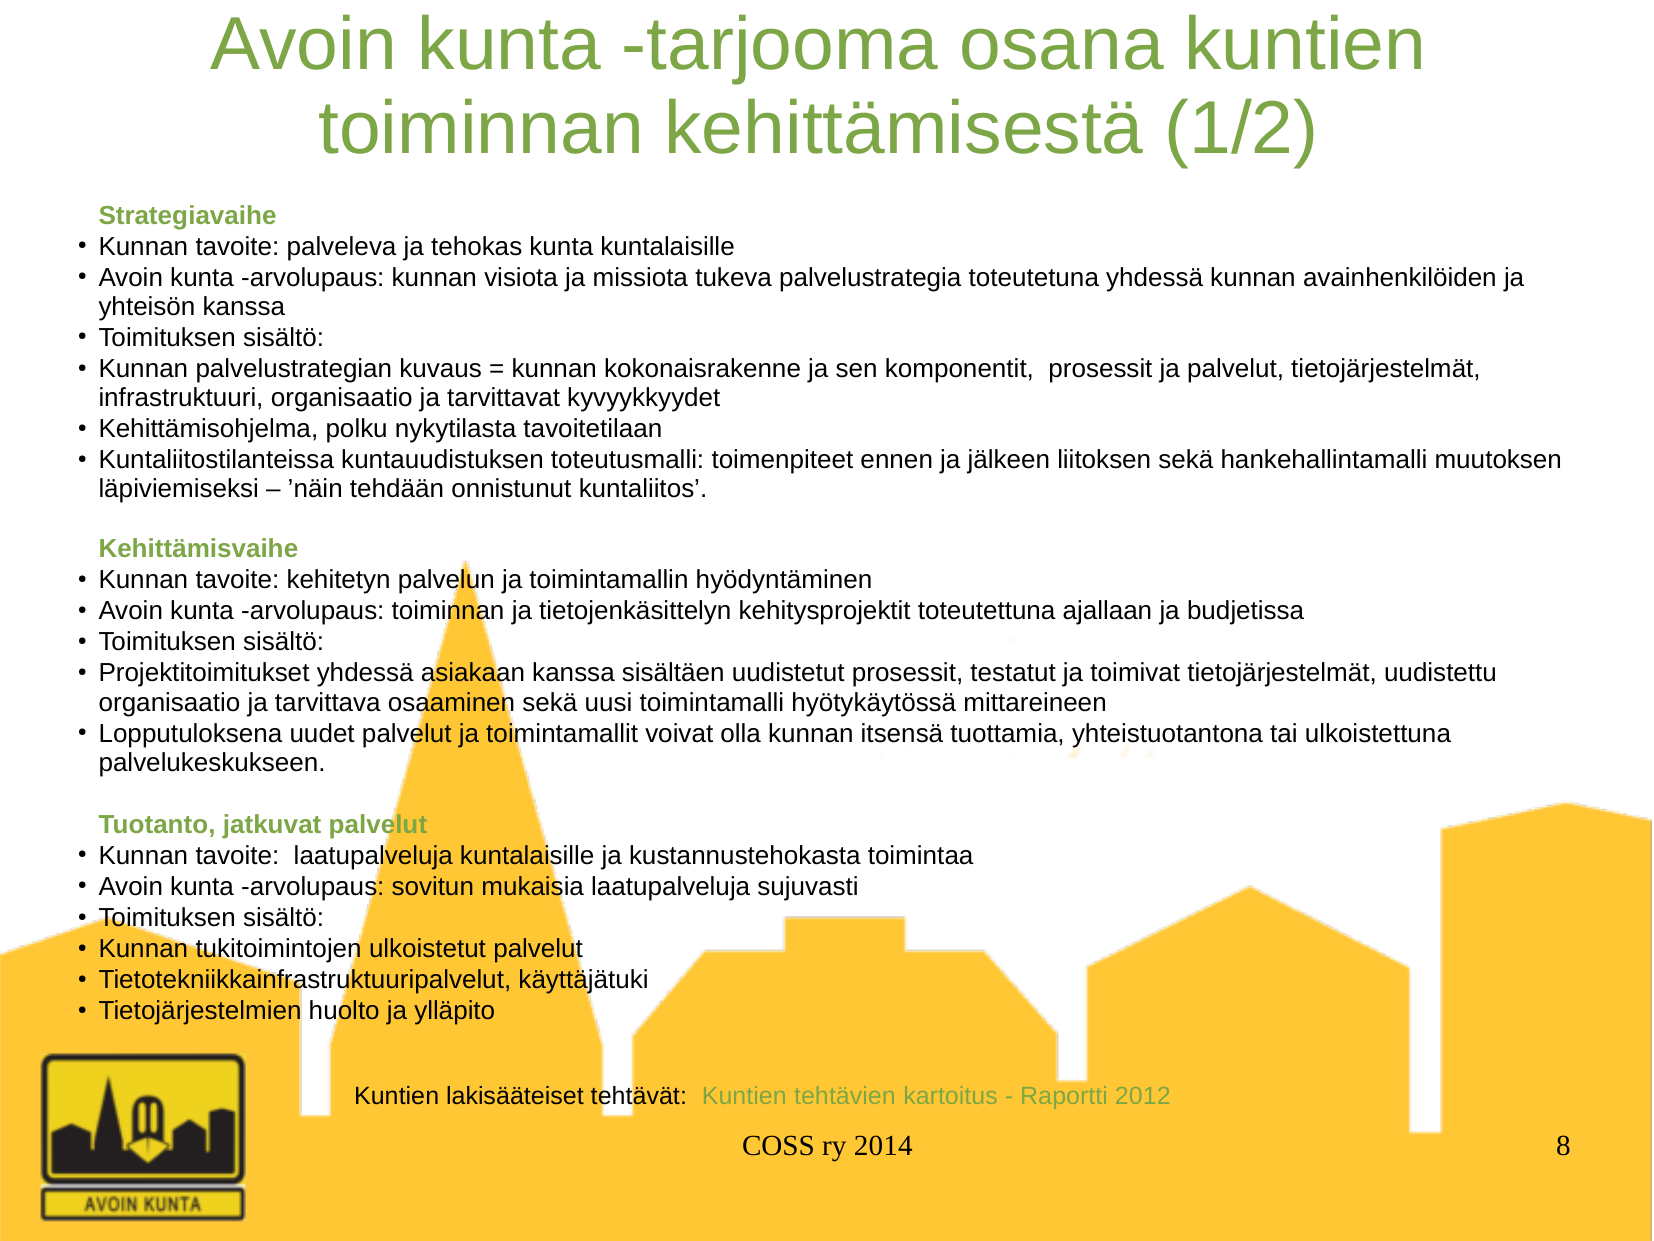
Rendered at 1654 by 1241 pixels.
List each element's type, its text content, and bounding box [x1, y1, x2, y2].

text_box Kuntien lakisääteiset tehtävät: Kuntien tehtävien kartoitus - Raportti 2012 [303, 1074, 1193, 1118]
title Avoin kunta -tarjooma osana kuntien toiminnan kehittämisestä (1/2) [74, 1, 1564, 170]
picture [0, 24, 1654, 1241]
list Strategiavaihe Kunnan tavoite: palveleva ja tehokas kunta kuntalaisille Avoin kunta -arvolupaus: kunnan visiota ja missiota tukeva palvelustrategia toteutetuna yhdessä kunnan avainhenkilöiden ja yhteisön kanssa Toimituksen sisältö: Kunnan palvelustrategian kuvaus = kunnan kokonaisrakenne ja sen komponentit, prosessit ja palvelut, tietojärjestelmät, infrastruktuuri, organisaatio ja tarvittavat kyvyykkyydet Kehittämisohjelma, polku nykytilasta tavoitetilaan Kuntaliitostilanteissa kuntauudistuksen toteutusmalli: toimenpiteet ennen ja jälkeen liitoksen sekä hankehallintamalli muutoksen läpiviemiseksi – ’näin tehdään onnistunut kuntaliitos’. Kehittämisvaihe Kunnan tavoite: kehitetyn palvelun ja toimintamallin hyödyntäminen Avoin kunta -arvolupaus: toiminnan ja tietojenkäsittelyn kehitysprojektit toteutettuna ajallaan ja budjetissa Toimituksen sisältö: Projektitoimitukset yhdessä asiakaan kanssa sisältäen uudistetut prosessit, testatut ja toimivat tietojärjestelmät, uudistettu organisaatio ja tarvittava osaaminen sekä uusi toimintamalli hyötykäytössä mittareineen Lopputuloksena uudet palvelut ja toimintamallit voivat olla kunnan itsensä tuottamia, yhteistuotantona tai ulkoistettuna palvelukeskukseen. Tuotanto, jatkuvat palvelut Kunnan tavoite: laatupalveluja kuntalaisille ja kustannustehokasta toimintaa Avoin kunta -arvolupaus: sovitun mukaisia laatupalveluja sujuvasti Toimituksen sisältö: Kunnan tukitoimintojen ulkoistetut palvelut Tietotekniikkainfrastruktuuripalvelut, käyttäjätuki Tietojärjestelmien huolto ja ylläpito [70, 200, 1607, 1052]
